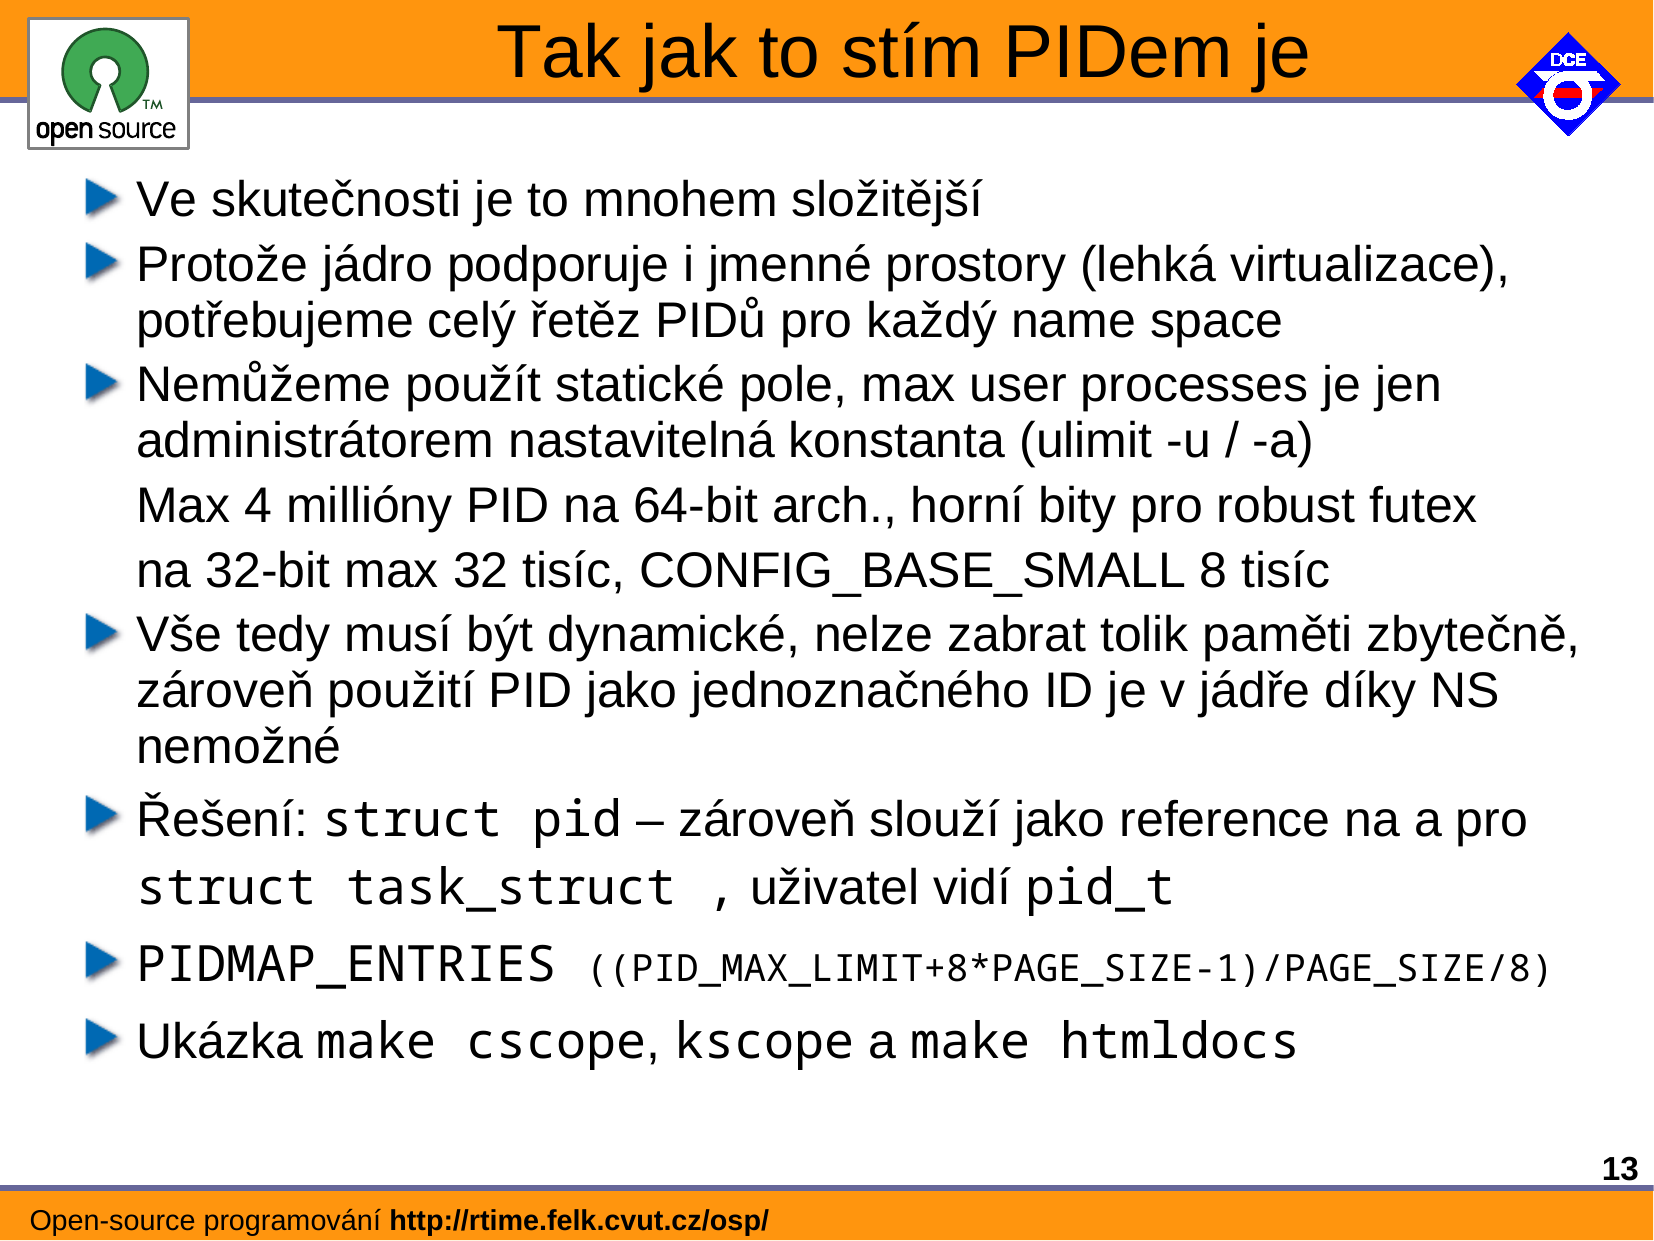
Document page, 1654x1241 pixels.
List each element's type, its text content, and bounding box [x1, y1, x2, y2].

title Tak jak to stím PIDem je [178, 4, 1631, 98]
list Ve skutečnosti je to mnohem složitější Protože jádro podporuje i jmenné prostory (lehká virtualizace), potřebujeme celý řetěz PIDů pro každý name space Nemůžeme použít statické pole, max user processes je jen administrátorem nastavitelná konstanta (ulimit -u / -a) Max 4 millióny PID na 64-bit arch., horní bity pro robust futex na 32-bit max 32 tisíc, CONFIG_BASE_SMALL 8 tisíc Vše tedy musí být dynamické, nelze zabrat tolik paměti zbytečně, zároveň použití PID jako jednoznačného ID je v jádře díky NS nemožné Řešení: struct pid – zároveň slouží jako reference na a pro struct task_struct , uživatel vidí pid_t PIDMAP_ENTRIES ((PID_MAX_LIMIT+8*PAGE_SIZE-1)/PAGE_SIZE/8) Ukázka make cscope, kscope a make htmldocs [65, 171, 1589, 1142]
